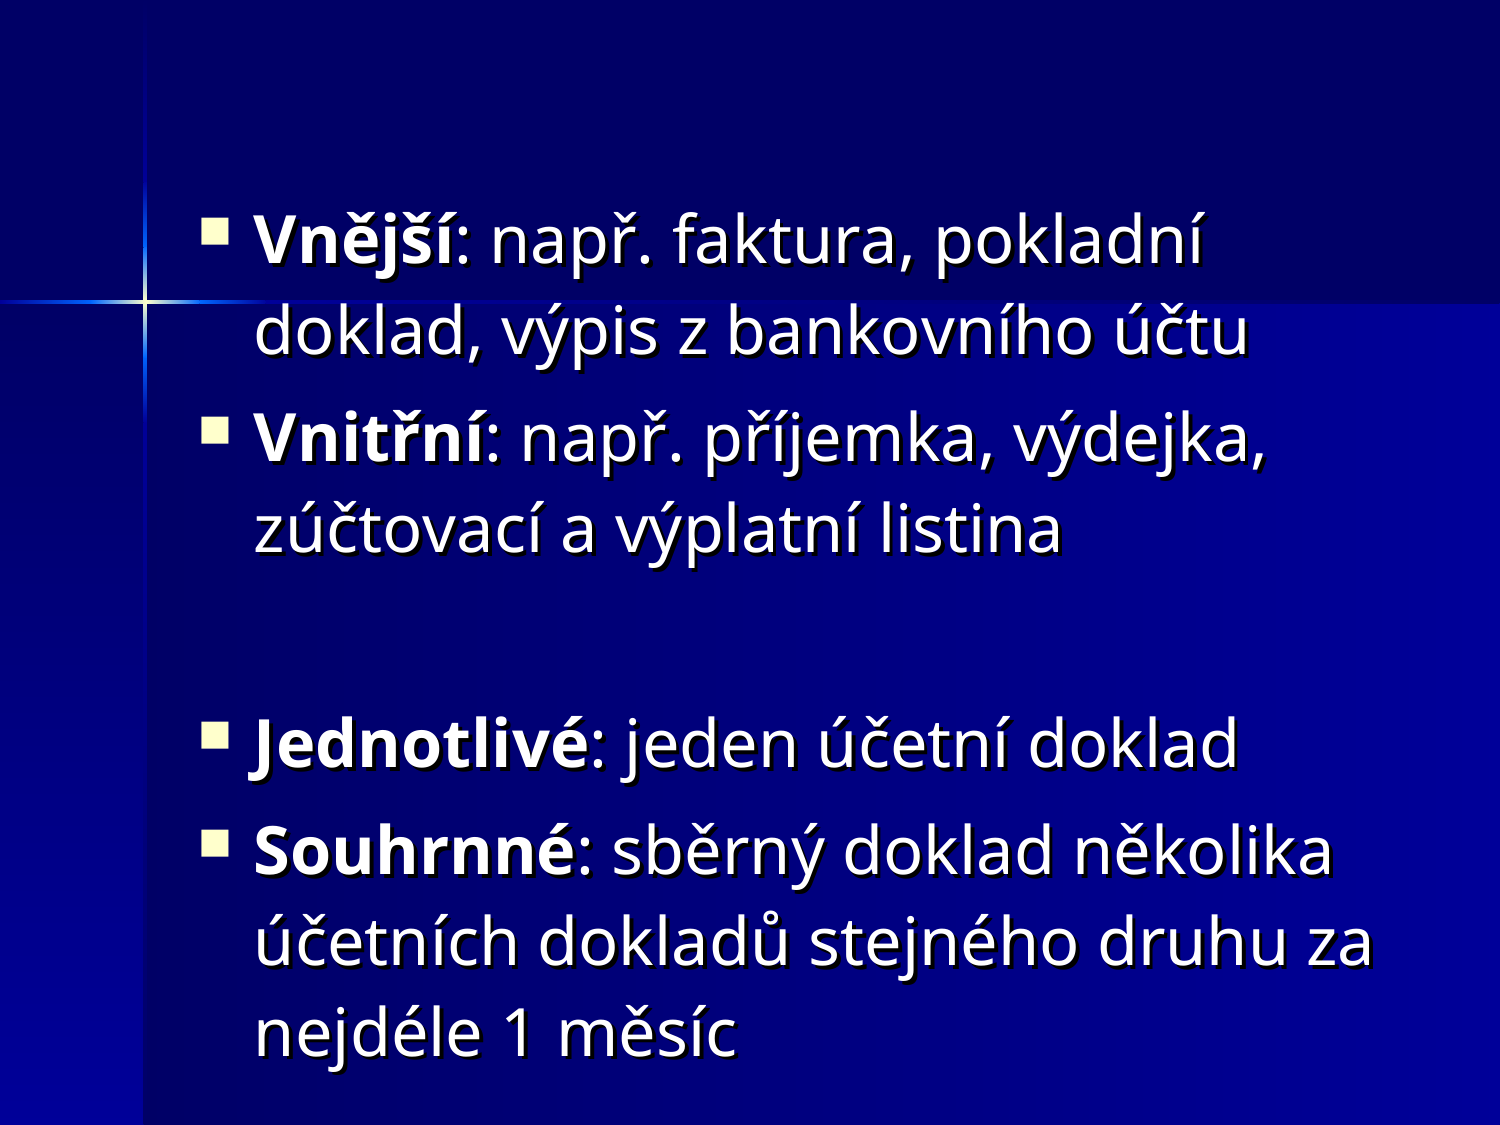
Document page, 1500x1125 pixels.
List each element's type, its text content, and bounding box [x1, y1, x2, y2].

list Vnější: např. faktura, pokladní doklad, výpis z bankovního účtu Vnitřní: např. příjemka, výdejka, zúčtovací a výplatní listina Jednotlivé: jeden účetní doklad Souhrnné: sběrný doklad několika účetních dokladů stejného druhu za nejdéle 1 měsíc [183, 184, 1421, 1071]
